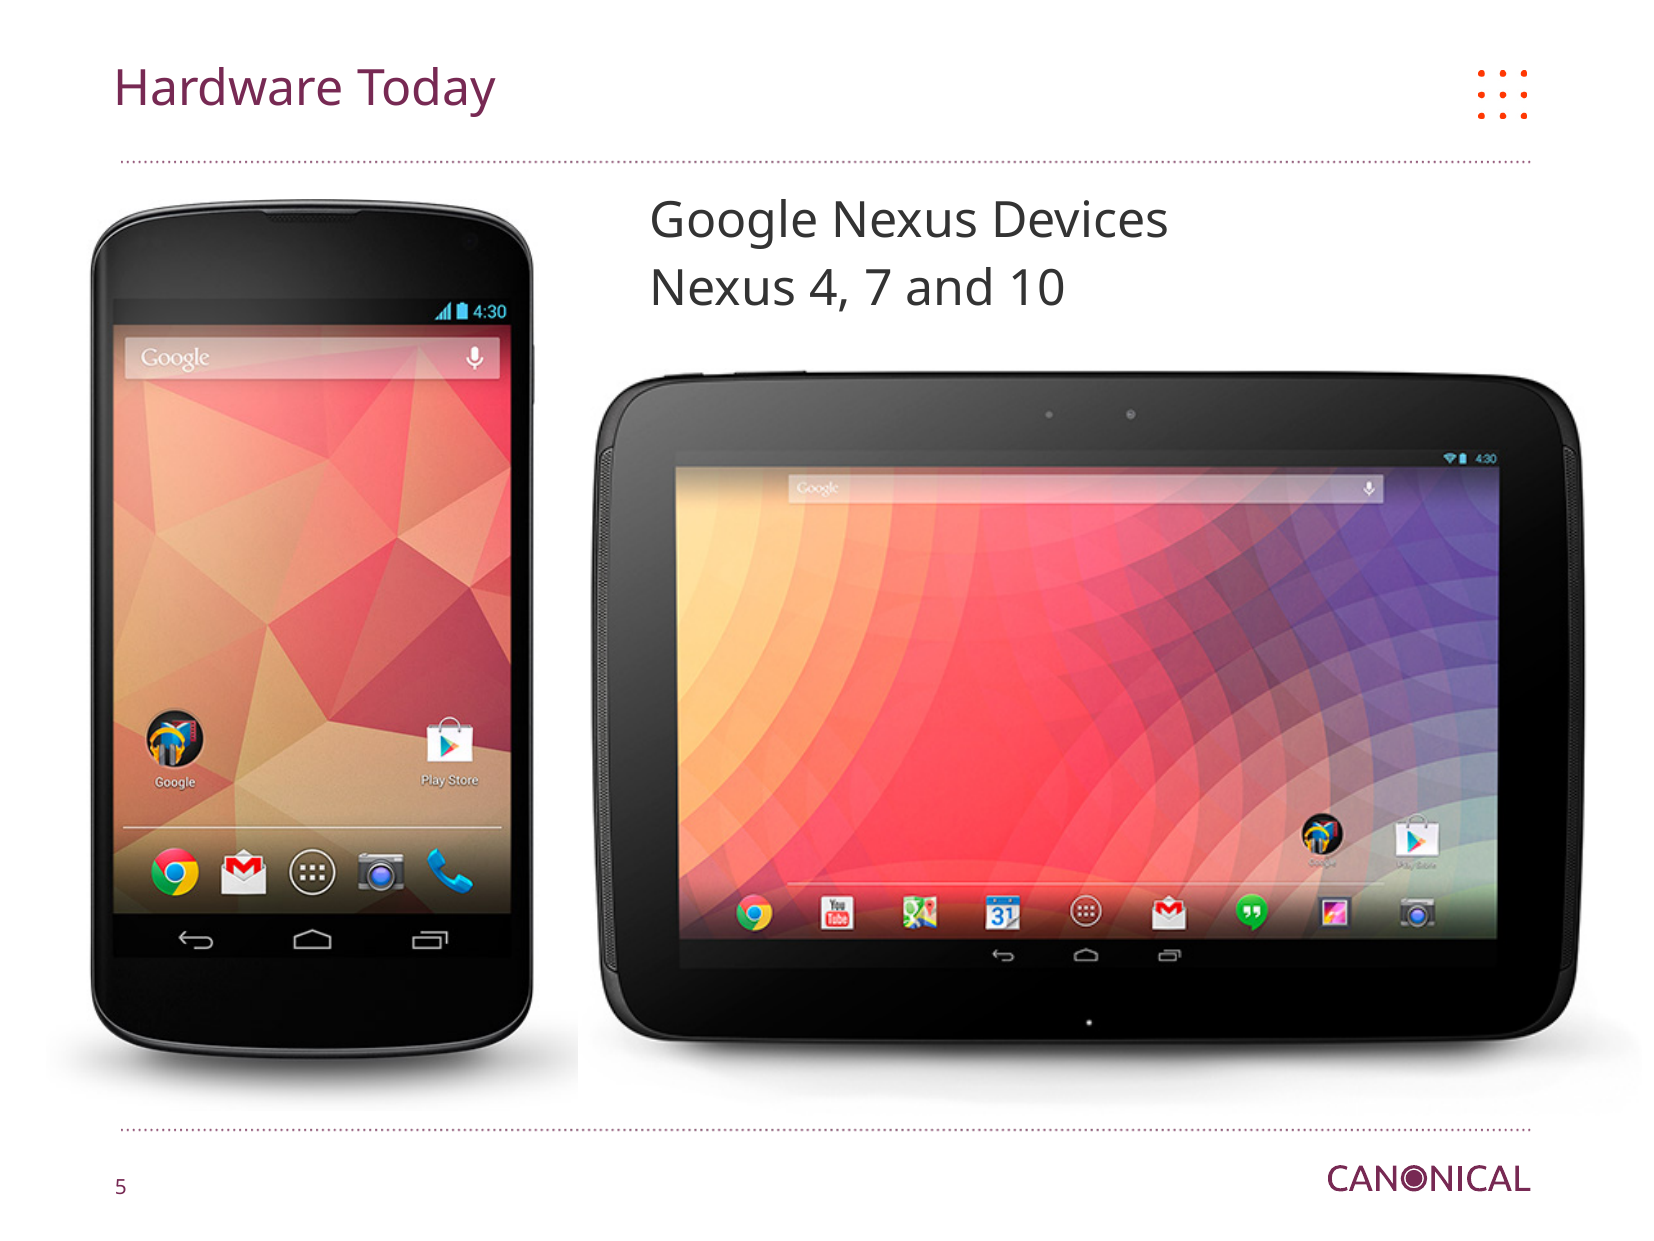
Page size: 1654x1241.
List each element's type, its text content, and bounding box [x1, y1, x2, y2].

title Hardware Today [113, 57, 1382, 114]
picture [1478, 70, 1527, 119]
picture [111, 1127, 1533, 1134]
title Google Nexus Devices Nexus 4, 7 and 10 [649, 179, 1652, 325]
picture [46, 199, 1642, 1117]
picture [111, 159, 1533, 166]
